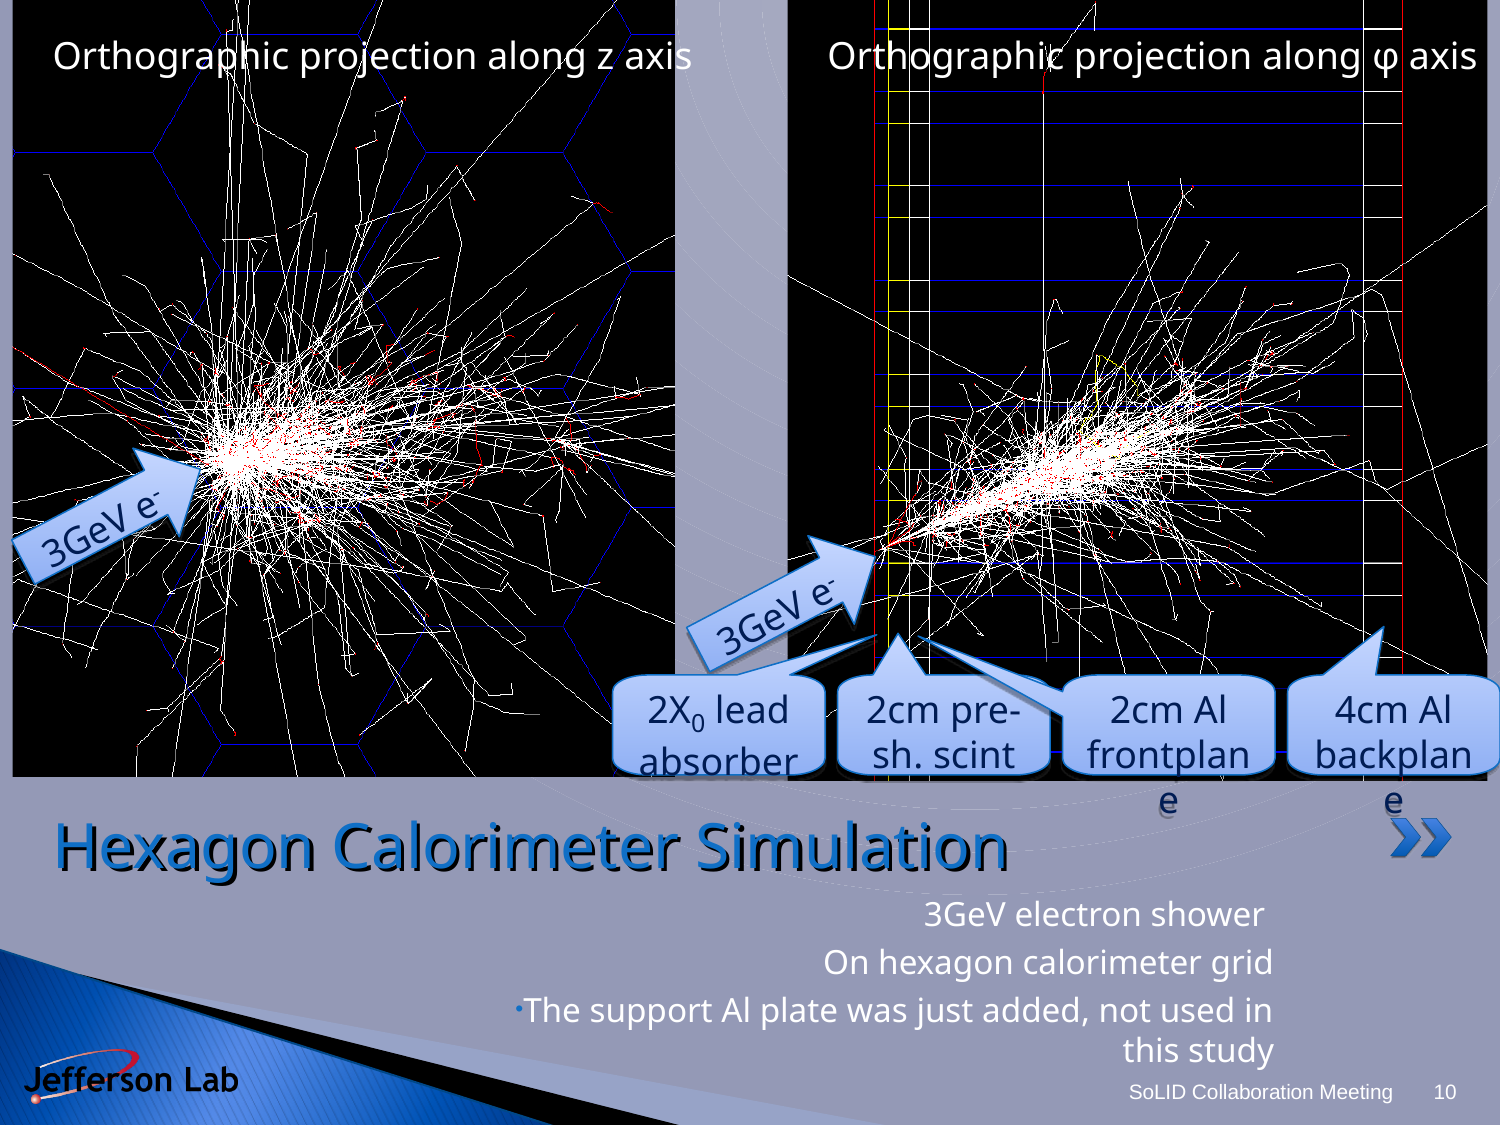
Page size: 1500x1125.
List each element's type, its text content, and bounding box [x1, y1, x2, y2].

text_box Orthographic projection along φ axis [812, 25, 1493, 85]
picture [787, 0, 1488, 782]
list 3GeV electron shower On hexagon calorimeter grid The support Al plate was just added, not used in this study [500, 892, 1351, 1125]
text_box 2cm Al frontplane [918, 636, 1276, 775]
text_box 4cm Al backplane [1287, 626, 1500, 775]
picture [12, 0, 676, 777]
text_box 10 [1419, 1051, 1479, 1112]
text_box Orthographic projection along z axis [38, 25, 708, 85]
text_box SoLID Collaboration Meeting [1103, 1051, 1419, 1112]
text_box 3GeV e- [686, 535, 876, 672]
title Hexagon Calorimeter Simulation [37, 798, 1363, 891]
text_box 2X0 lead absorber [612, 634, 877, 775]
text_box 2cm pre-sh. scint [837, 633, 1051, 775]
text_box 3GeV e- [11, 448, 201, 585]
